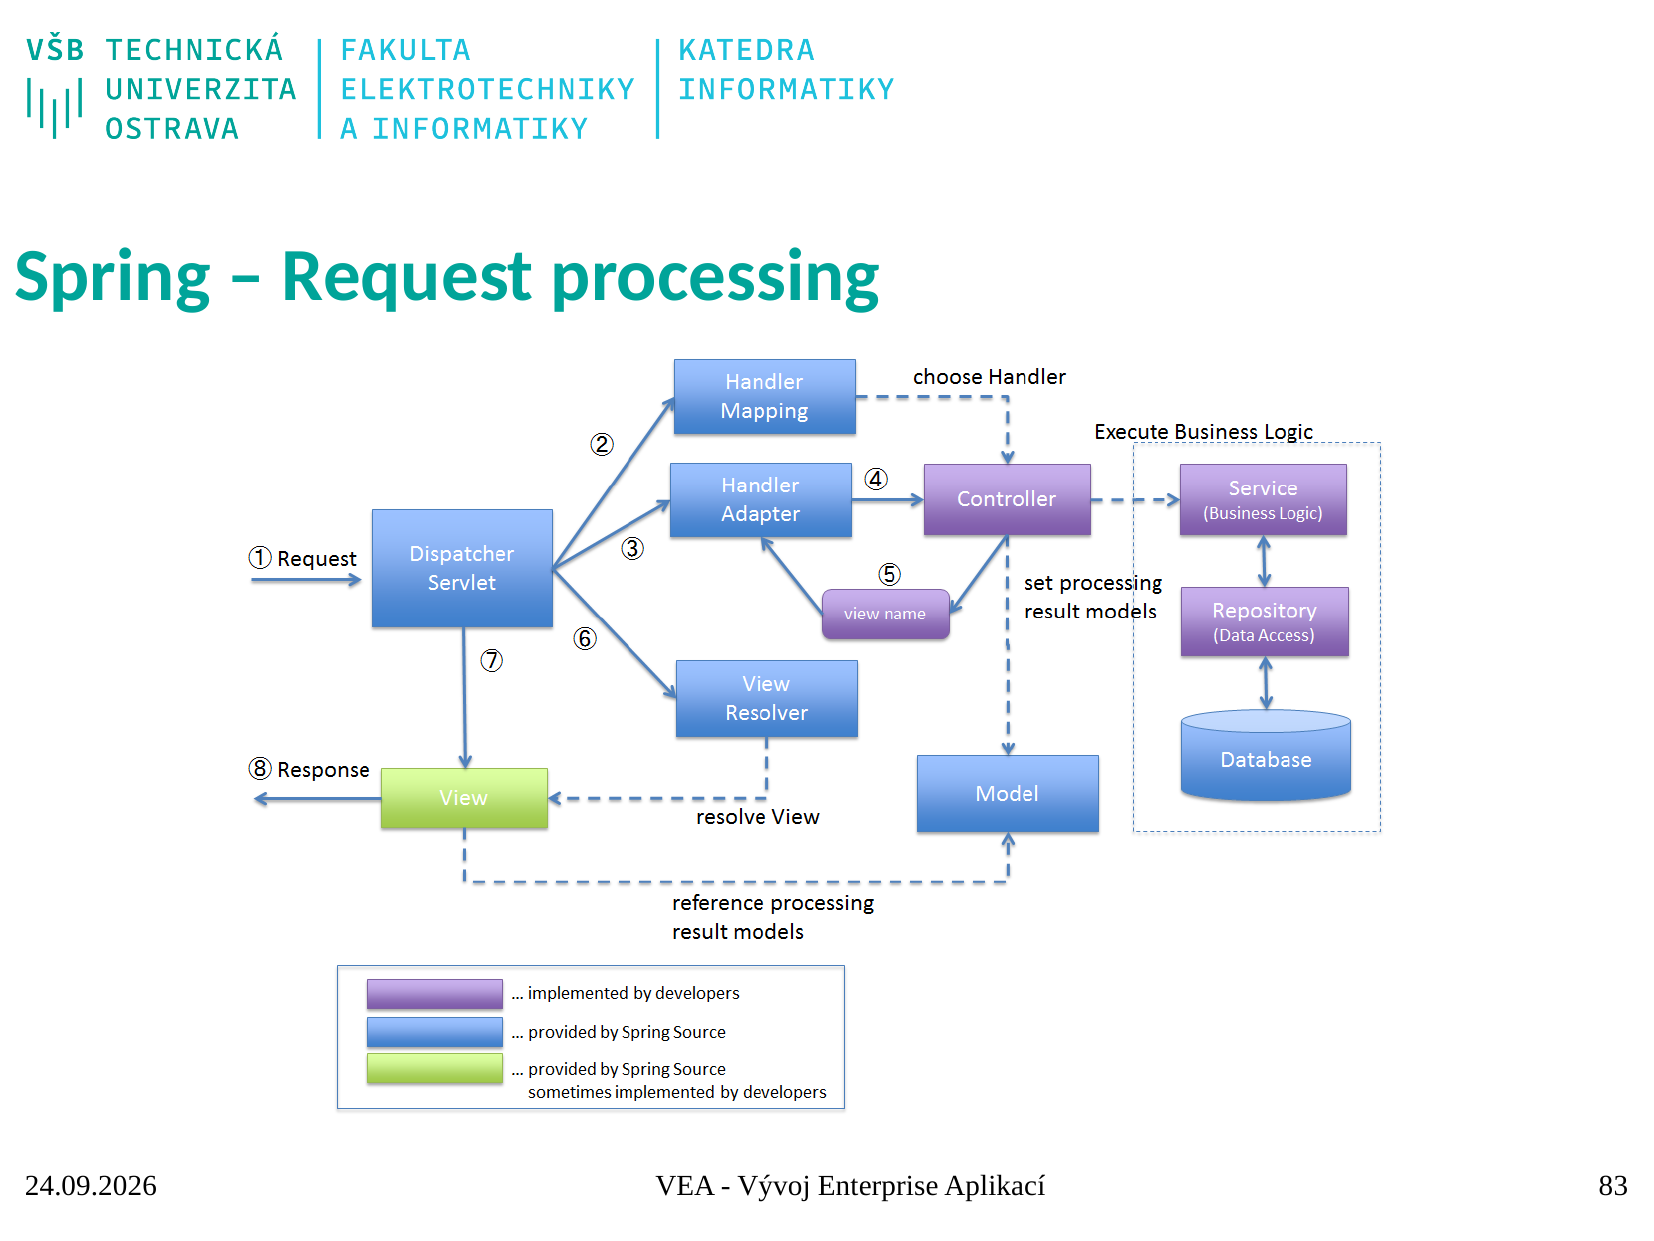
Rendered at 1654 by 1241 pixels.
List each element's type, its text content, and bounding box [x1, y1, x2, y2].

picture [233, 354, 1420, 1146]
picture [26, 31, 894, 139]
title Spring – Request processing [14, 165, 1619, 319]
